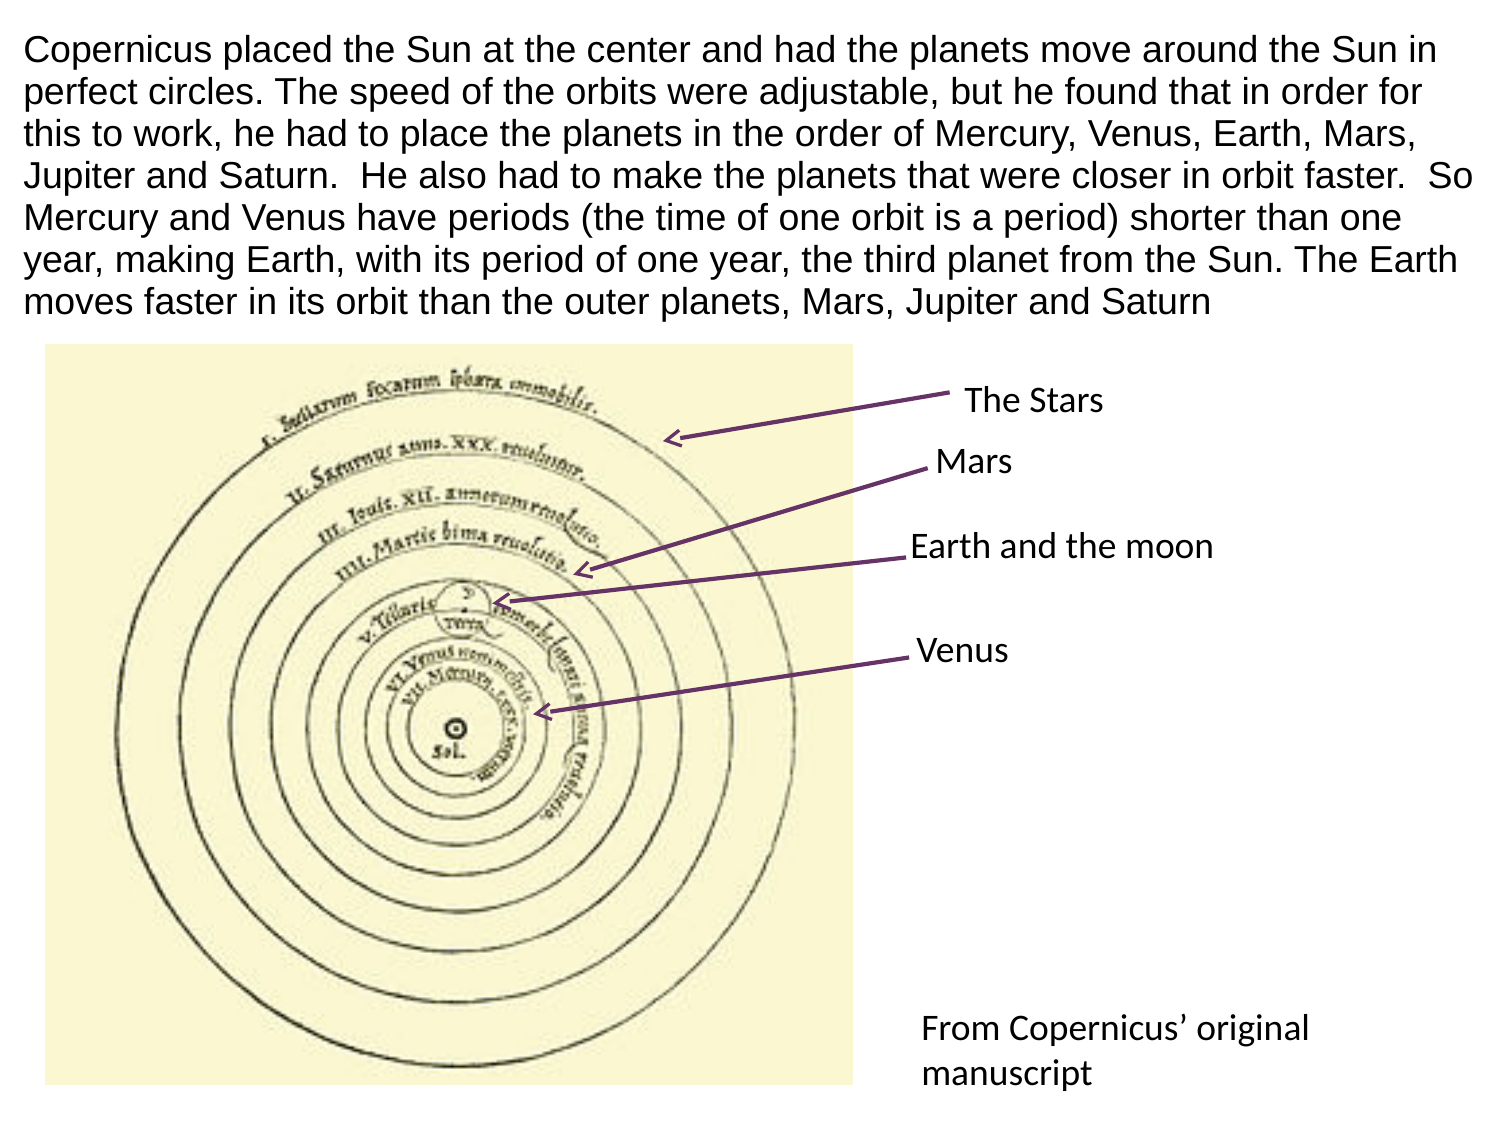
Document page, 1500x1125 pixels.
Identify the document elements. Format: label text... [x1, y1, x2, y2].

text_box From Copernicus’ original manuscript [906, 995, 1391, 1101]
picture [45, 344, 853, 1085]
text_box Earth and the moon [895, 514, 1490, 574]
text_box The Stars [949, 367, 1191, 428]
text_box Venus [901, 617, 1496, 678]
text_box Mars [920, 428, 1162, 488]
text_box Copernicus placed the Sun at the center and had the planets move around the Sun in perfect circles. The speed of the orbits were adjustable, but he found that in order for this to work, he had to place the planets in the order of Mercury, Venus, Earth, Mars, Jupiter and Saturn. He also had to make the planets that were closer in orbit faster. So Mercury and Venus have periods (the time of one orbit is a period) shorter than one year, making Earth, with its period of one year, the third planet from the Sun. The Earth moves faster in its orbit than the outer planets, Mars, Jupiter and Saturn [8, 21, 1500, 330]
